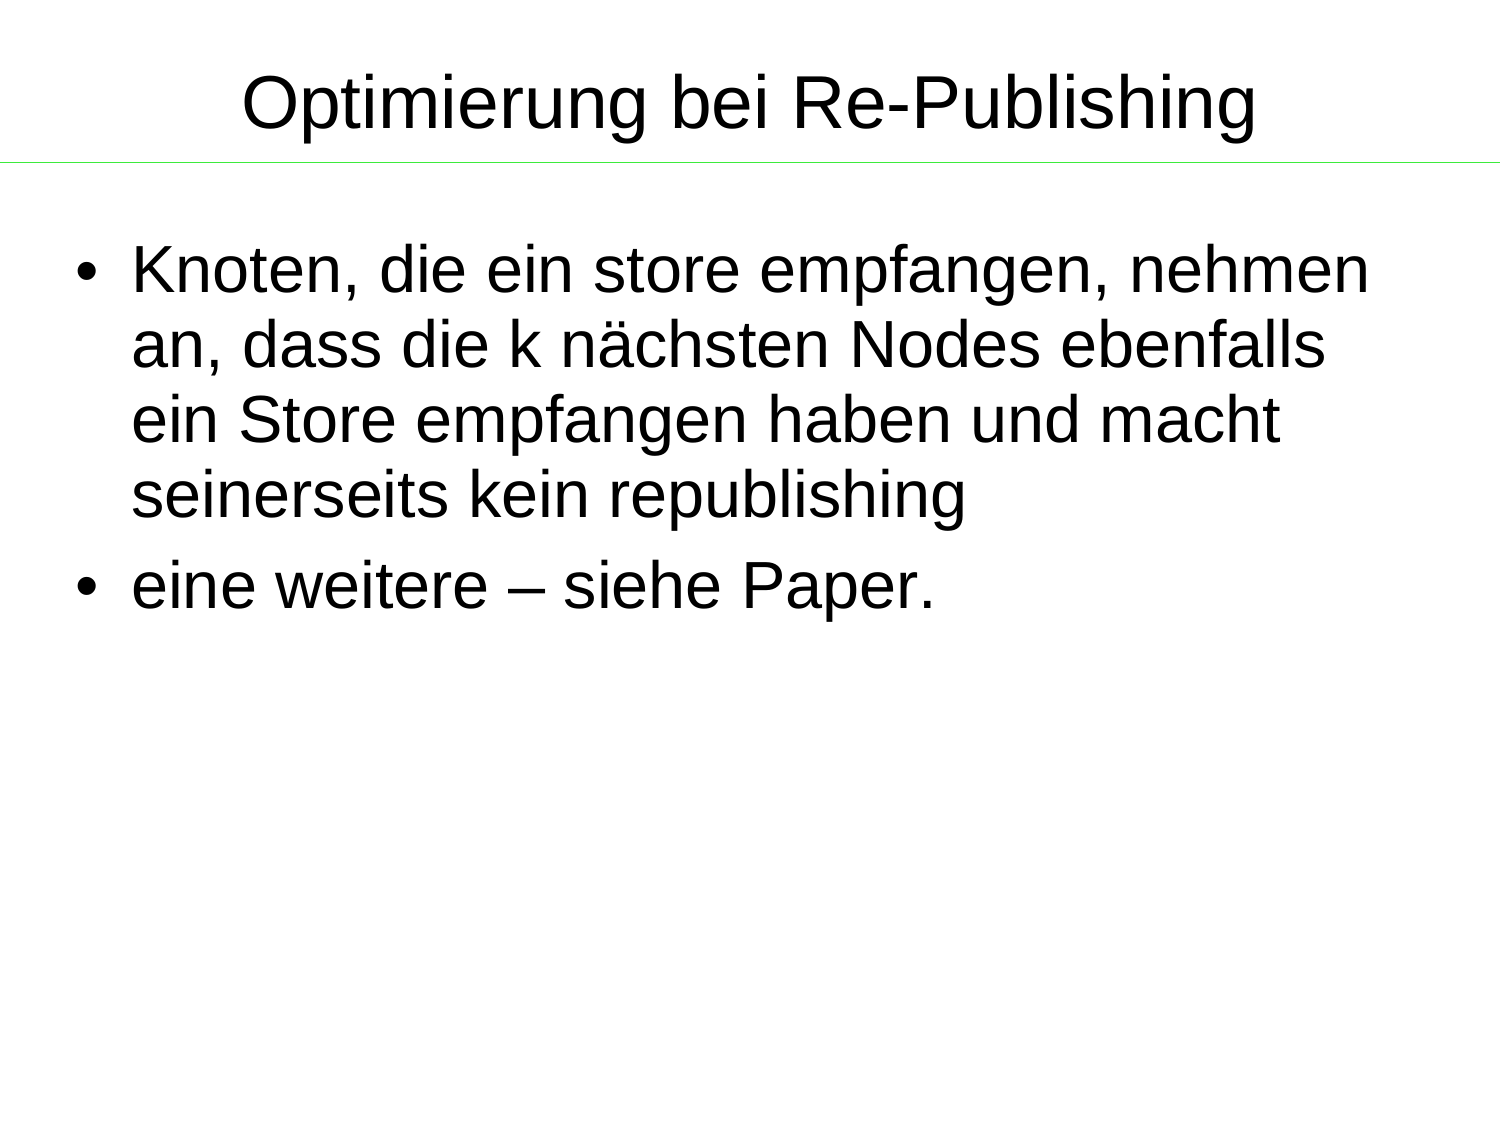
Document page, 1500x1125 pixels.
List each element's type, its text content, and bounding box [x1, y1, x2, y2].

title Optimierung bei Re-Publishing [75, 57, 1426, 148]
list Knoten, die ein store empfangen, nehmen an, dass die k nächsten Nodes ebenfalls ein Store empfangen haben und macht seinerseits kein republishing eine weitere – siehe Paper. [75, 232, 1426, 986]
